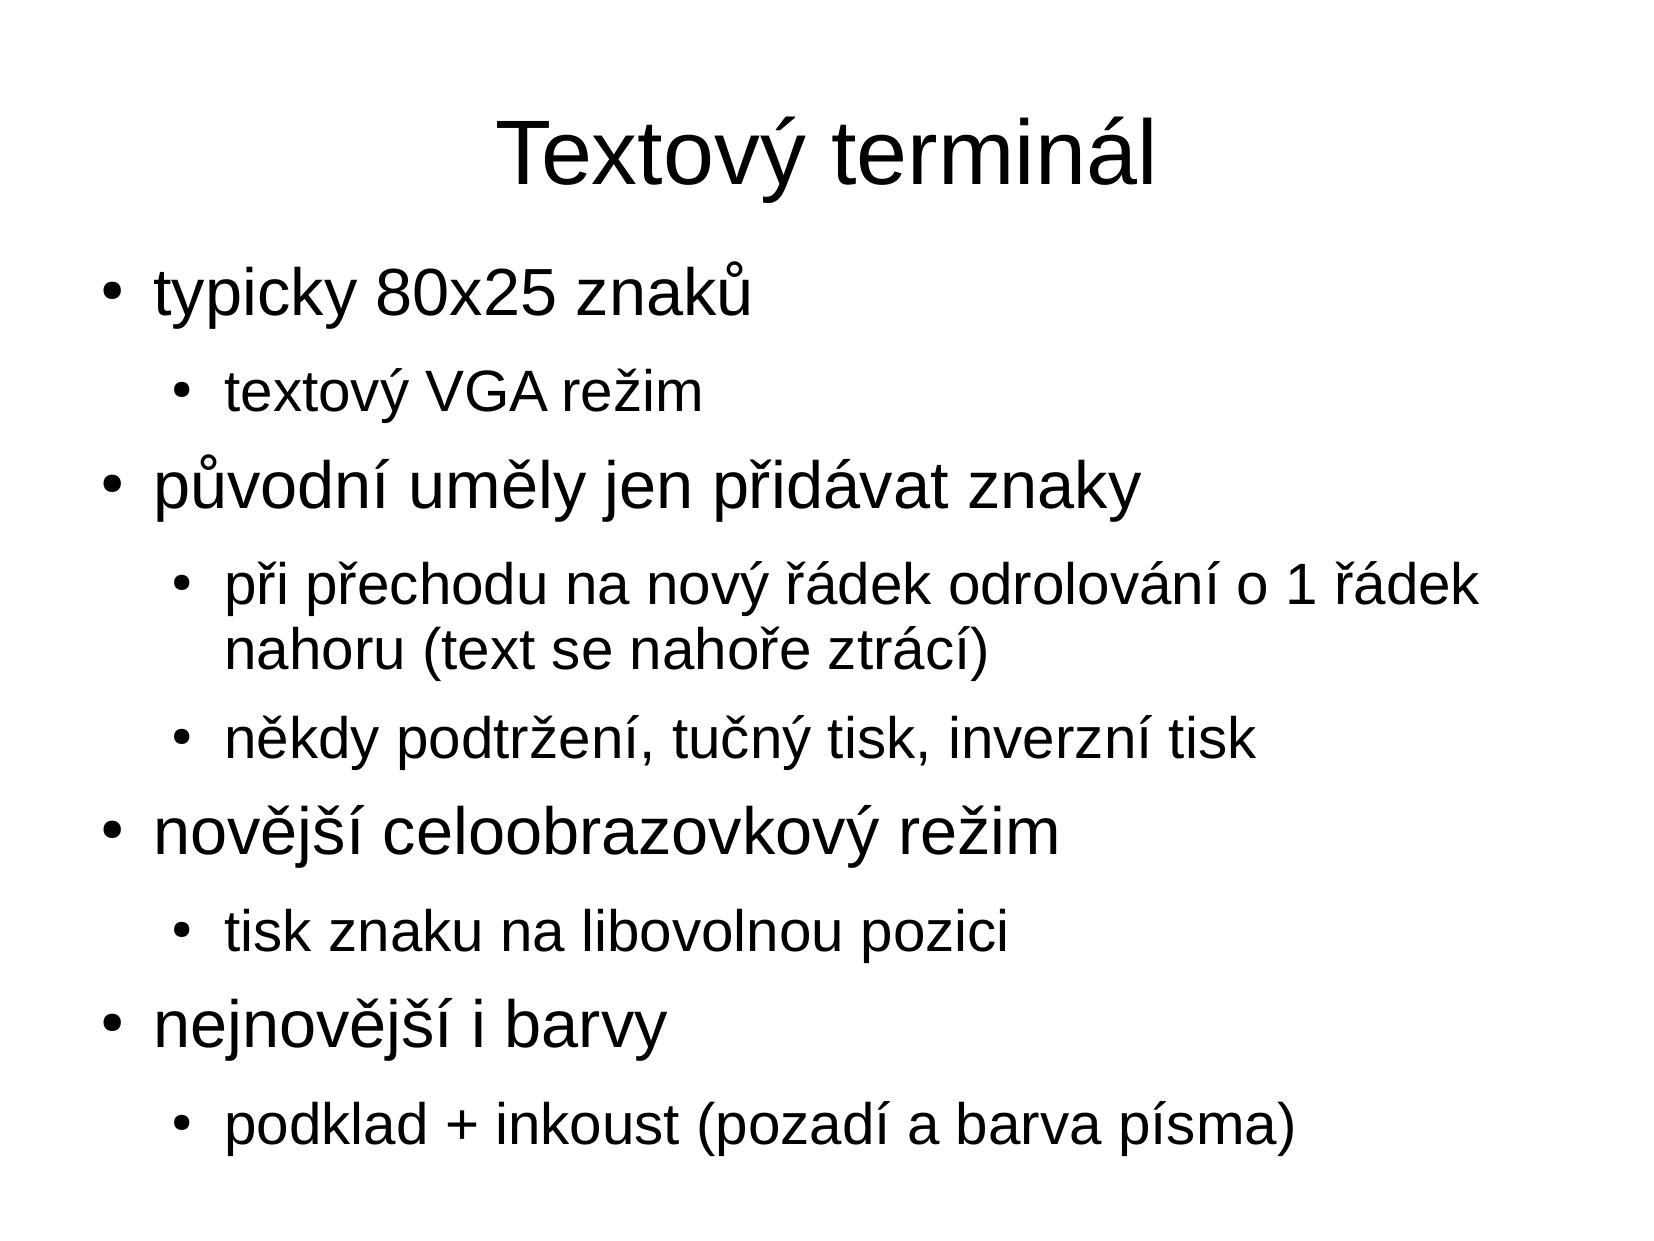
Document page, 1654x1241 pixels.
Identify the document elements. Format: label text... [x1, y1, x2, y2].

list typicky 80x25 znaků textový VGA režim původní uměly jen přidávat znaky při přechodu na nový řádek odrolování o 1 řádek nahoru (text se nahoře ztrácí) někdy podtržení, tučný tisk, inverzní tisk novější celoobrazovkový režim tisk znaku na libovolnou pozici nejnovější i barvy podklad + inkoust (pozadí a barva písma) [82, 254, 1571, 1157]
title Textový terminál [82, 56, 1571, 250]
